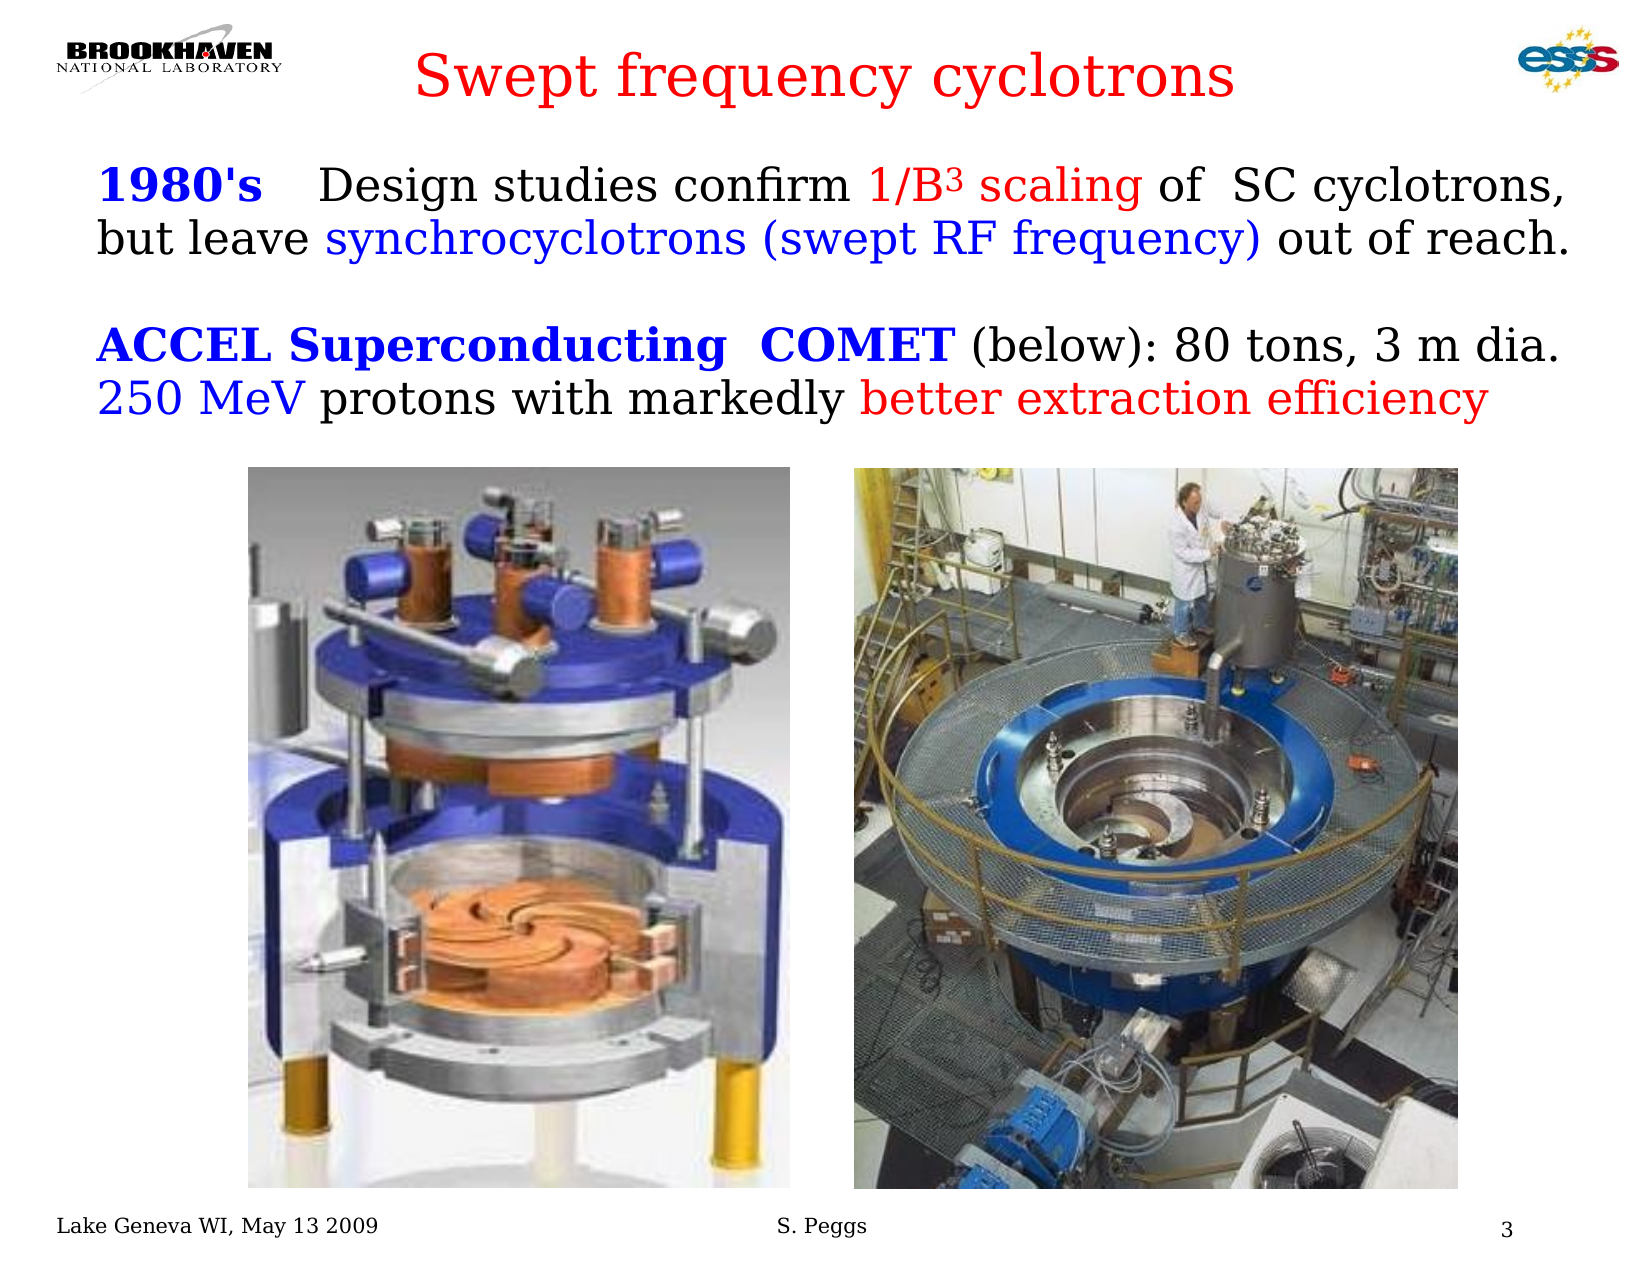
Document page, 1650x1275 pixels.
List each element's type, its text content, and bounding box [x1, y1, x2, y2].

picture [56, 24, 282, 94]
picture [1518, 25, 1619, 93]
text_box Swept frequency cyclotrons [275, 42, 1375, 111]
text_box 1980's Design studies confirm 1/B3 scaling of SC cyclotrons, but leave synchrocyclotrons (swept RF frequency) out of reach. ACCEL Superconducting COMET (below): 80 tons, 3 m dia. 250 MeV protons with markedly better extraction efficiency [96, 158, 1577, 427]
picture [248, 467, 790, 1188]
picture [854, 468, 1458, 1189]
picture [1555, 52, 1566, 57]
